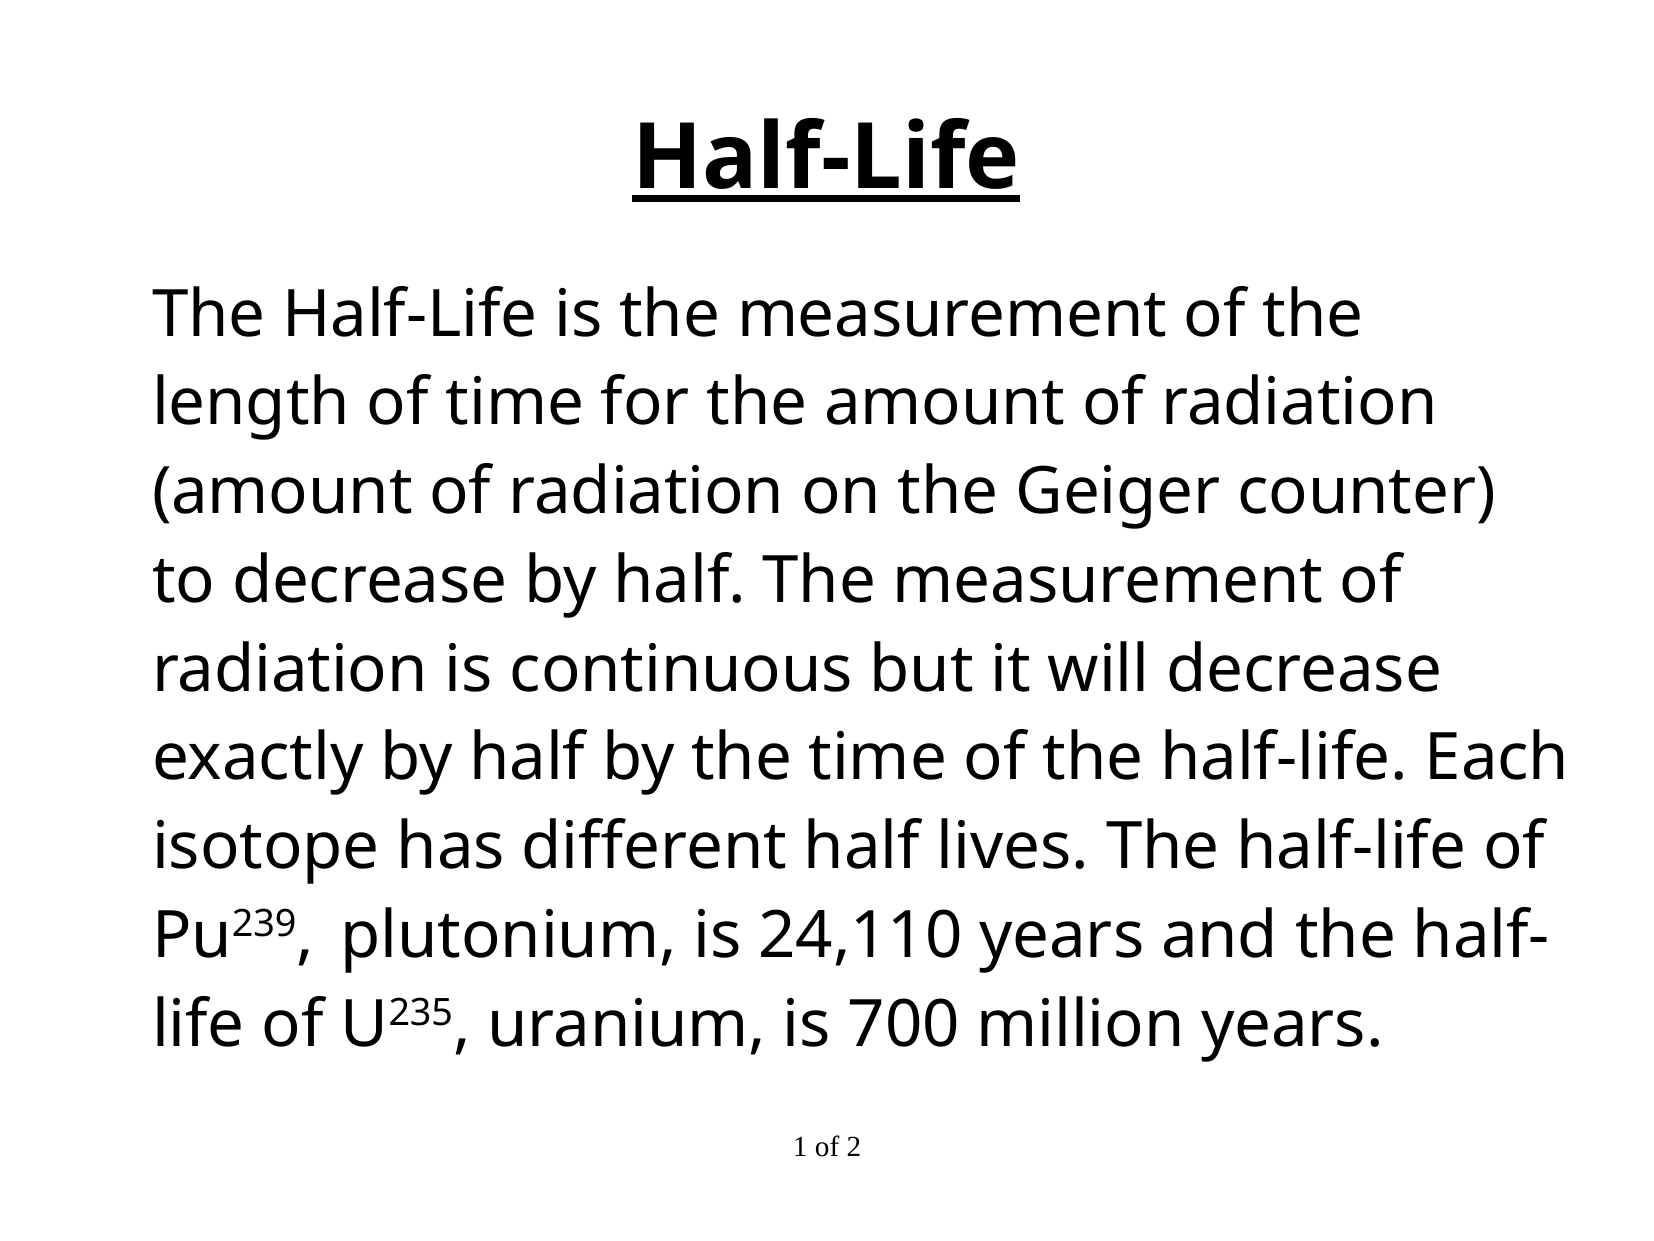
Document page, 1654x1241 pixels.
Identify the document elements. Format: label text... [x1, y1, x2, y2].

list The Half-Life is the measurement of the length of time for the amount of radiation (amount of radiation on the Geiger counter) to decrease by half. The measurement of radiation is continuous but it will decrease exactly by half by the time of the half-life. Each isotope has different half lives. The half-life of Pu239, plutonium, is 24,110 years and the half-life of U235, uranium, is 700 million years. [82, 266, 1571, 1097]
title Half-Life [82, 49, 1571, 257]
